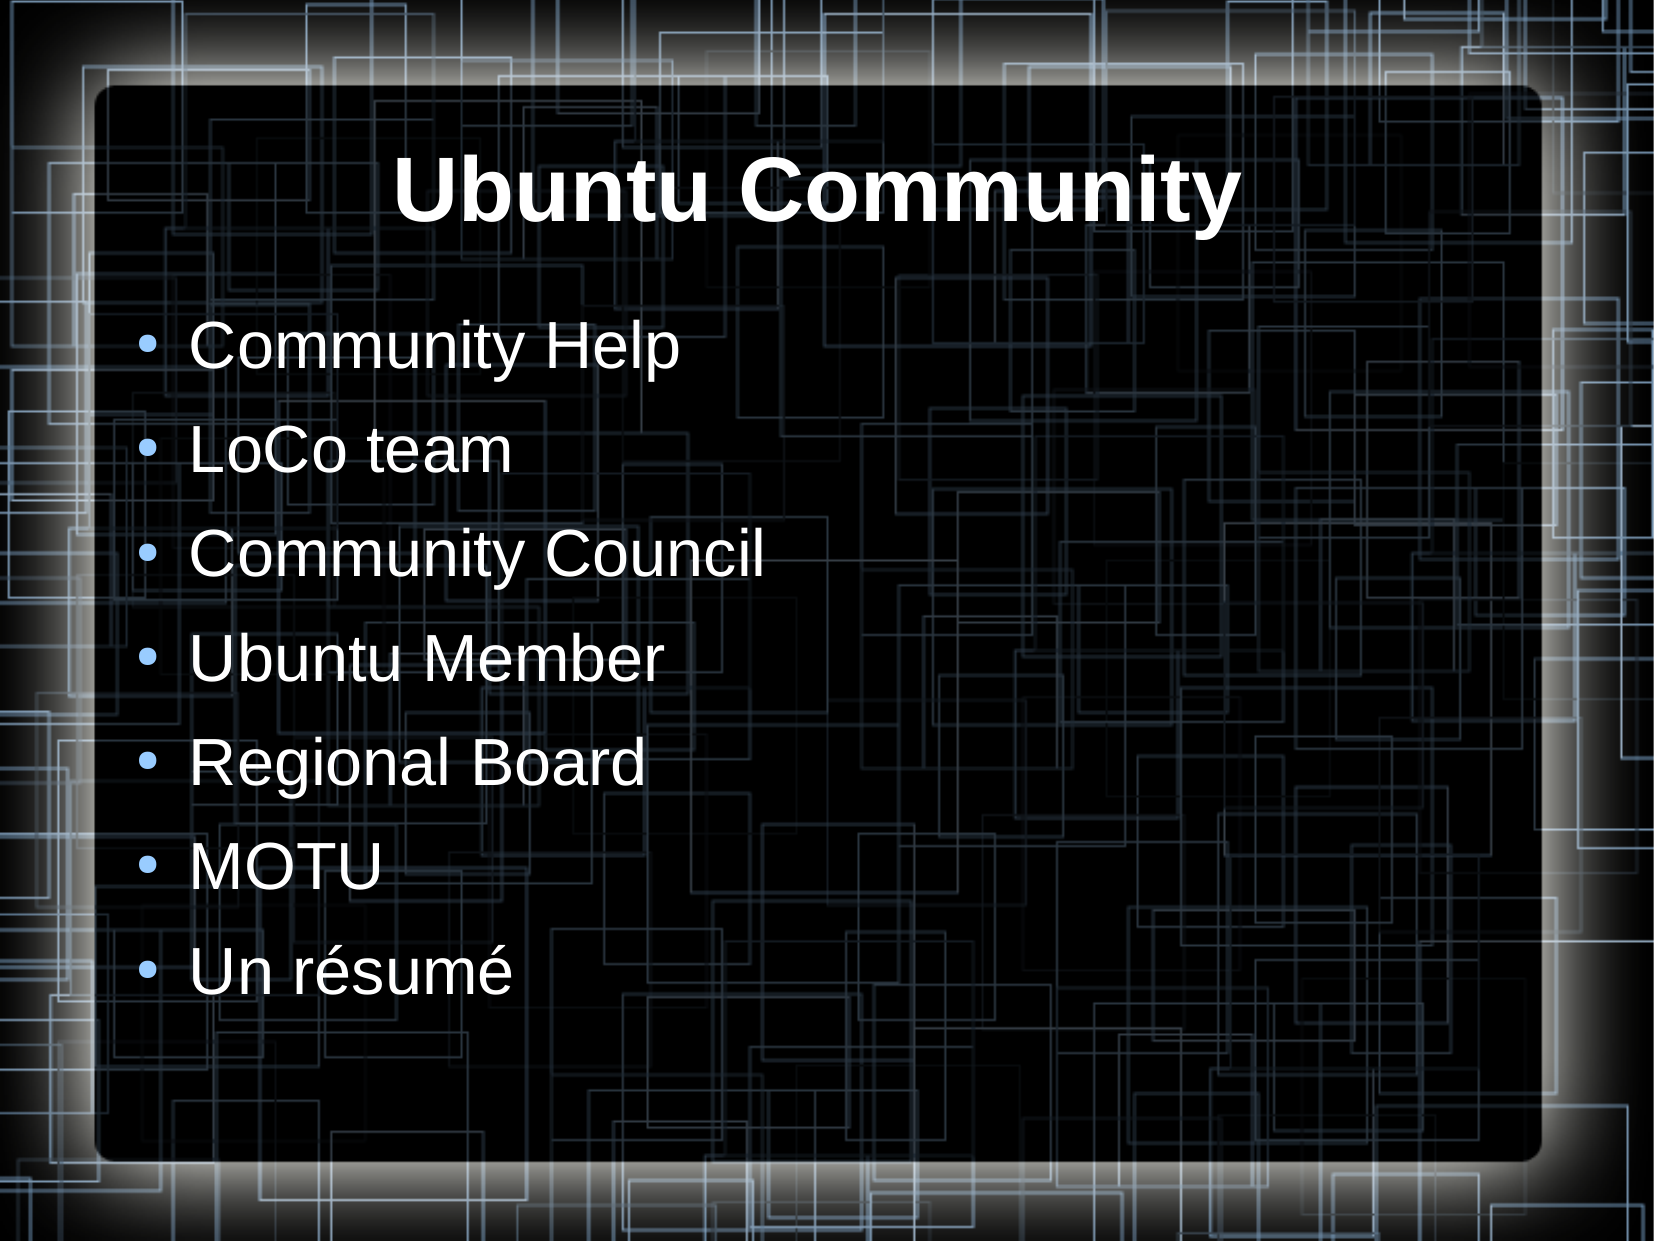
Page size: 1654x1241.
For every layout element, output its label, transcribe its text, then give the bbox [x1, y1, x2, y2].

list Community Help LoCo team Community Council Ubuntu Member Regional Board MOTU Un résumé [118, 307, 1512, 1112]
picture [0, 0, 1654, 1241]
title Ubuntu Community [106, 104, 1530, 277]
